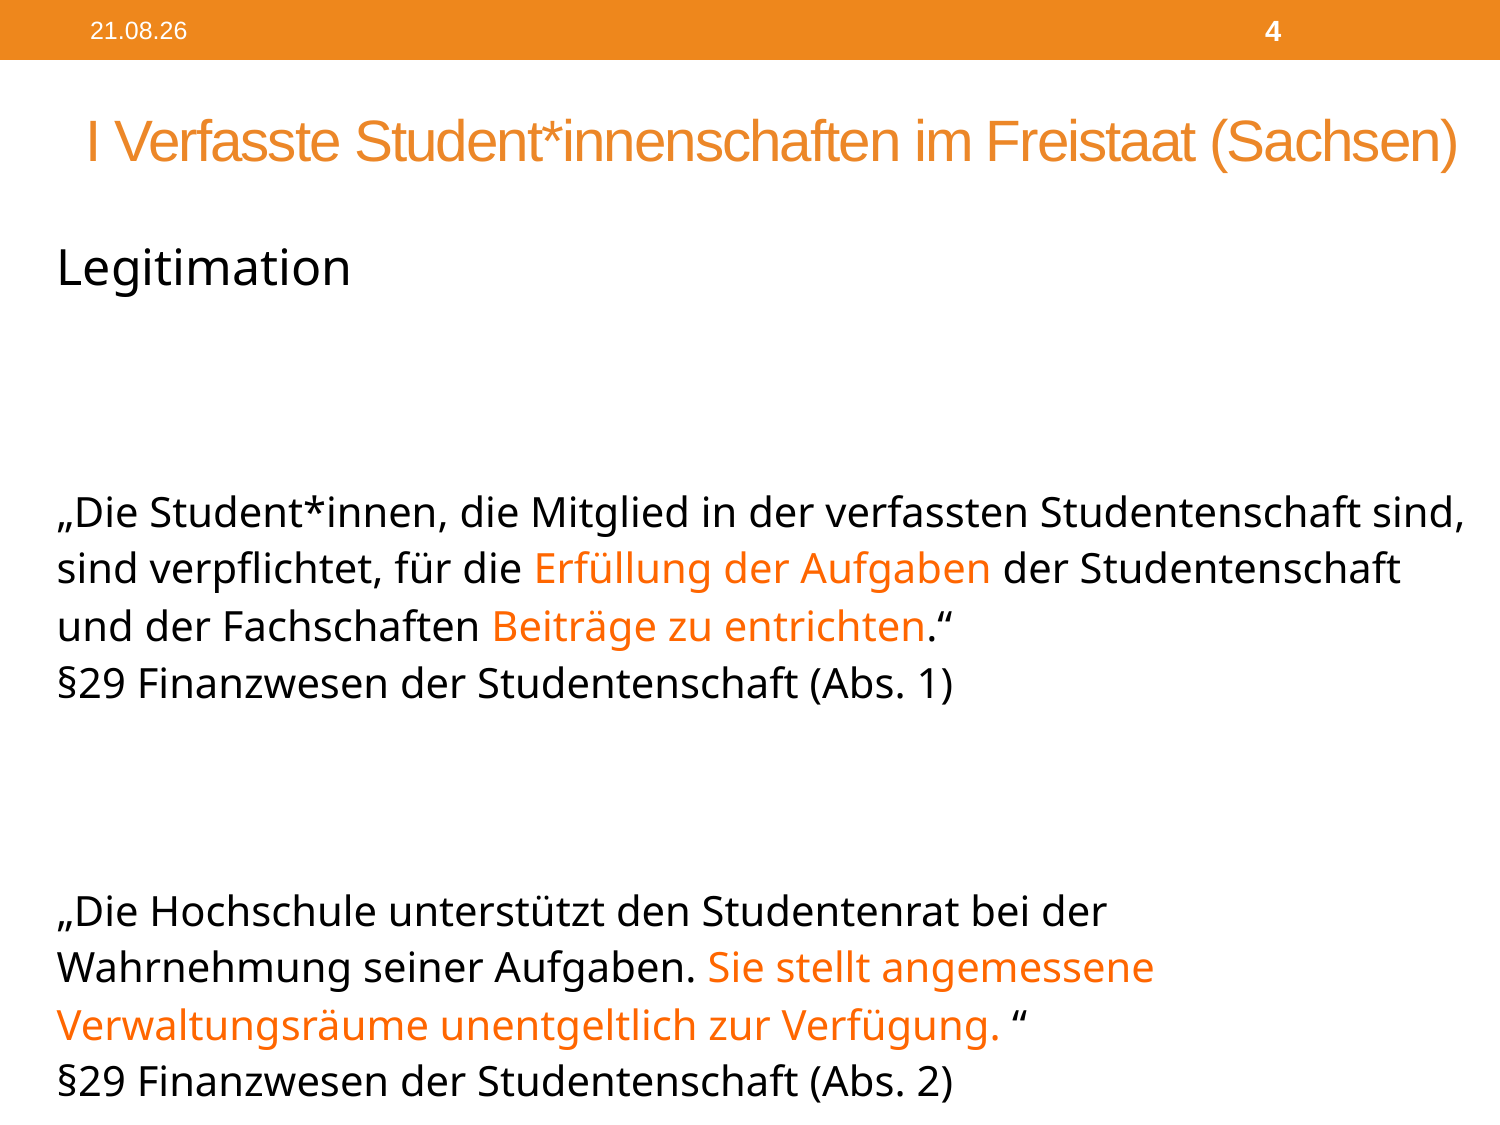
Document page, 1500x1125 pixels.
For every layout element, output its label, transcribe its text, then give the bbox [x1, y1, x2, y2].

title I Verfasste Student*innenschaften im Freistaat (Sachsen) [0, 56, 1500, 220]
text_box Legitimation „Die Student*innen, die Mitglied in der verfassten Studentenschaft sind, sind verpflichtet, für die Erfüllung der Aufgaben der Studentenschaft und der Fachschaften Beiträge zu entrichten.“ §29 Finanzwesen der Studentenschaft (Abs. 1) „Die Hochschule unterstützt den Studentenrat bei der Wahrnehmung seiner Aufgaben. Sie stellt angemessene Verwaltungsräume unentgeltlich zur Verfügung. “ §29 Finanzwesen der Studentenschaft (Abs. 2) Brauchen wir die verfasste Student*innenschaften? [41, 224, 1472, 1086]
slide_number 08.01.19 [75, 3, 550, 57]
slide_number <Nummer> [1250, 3, 1425, 57]
